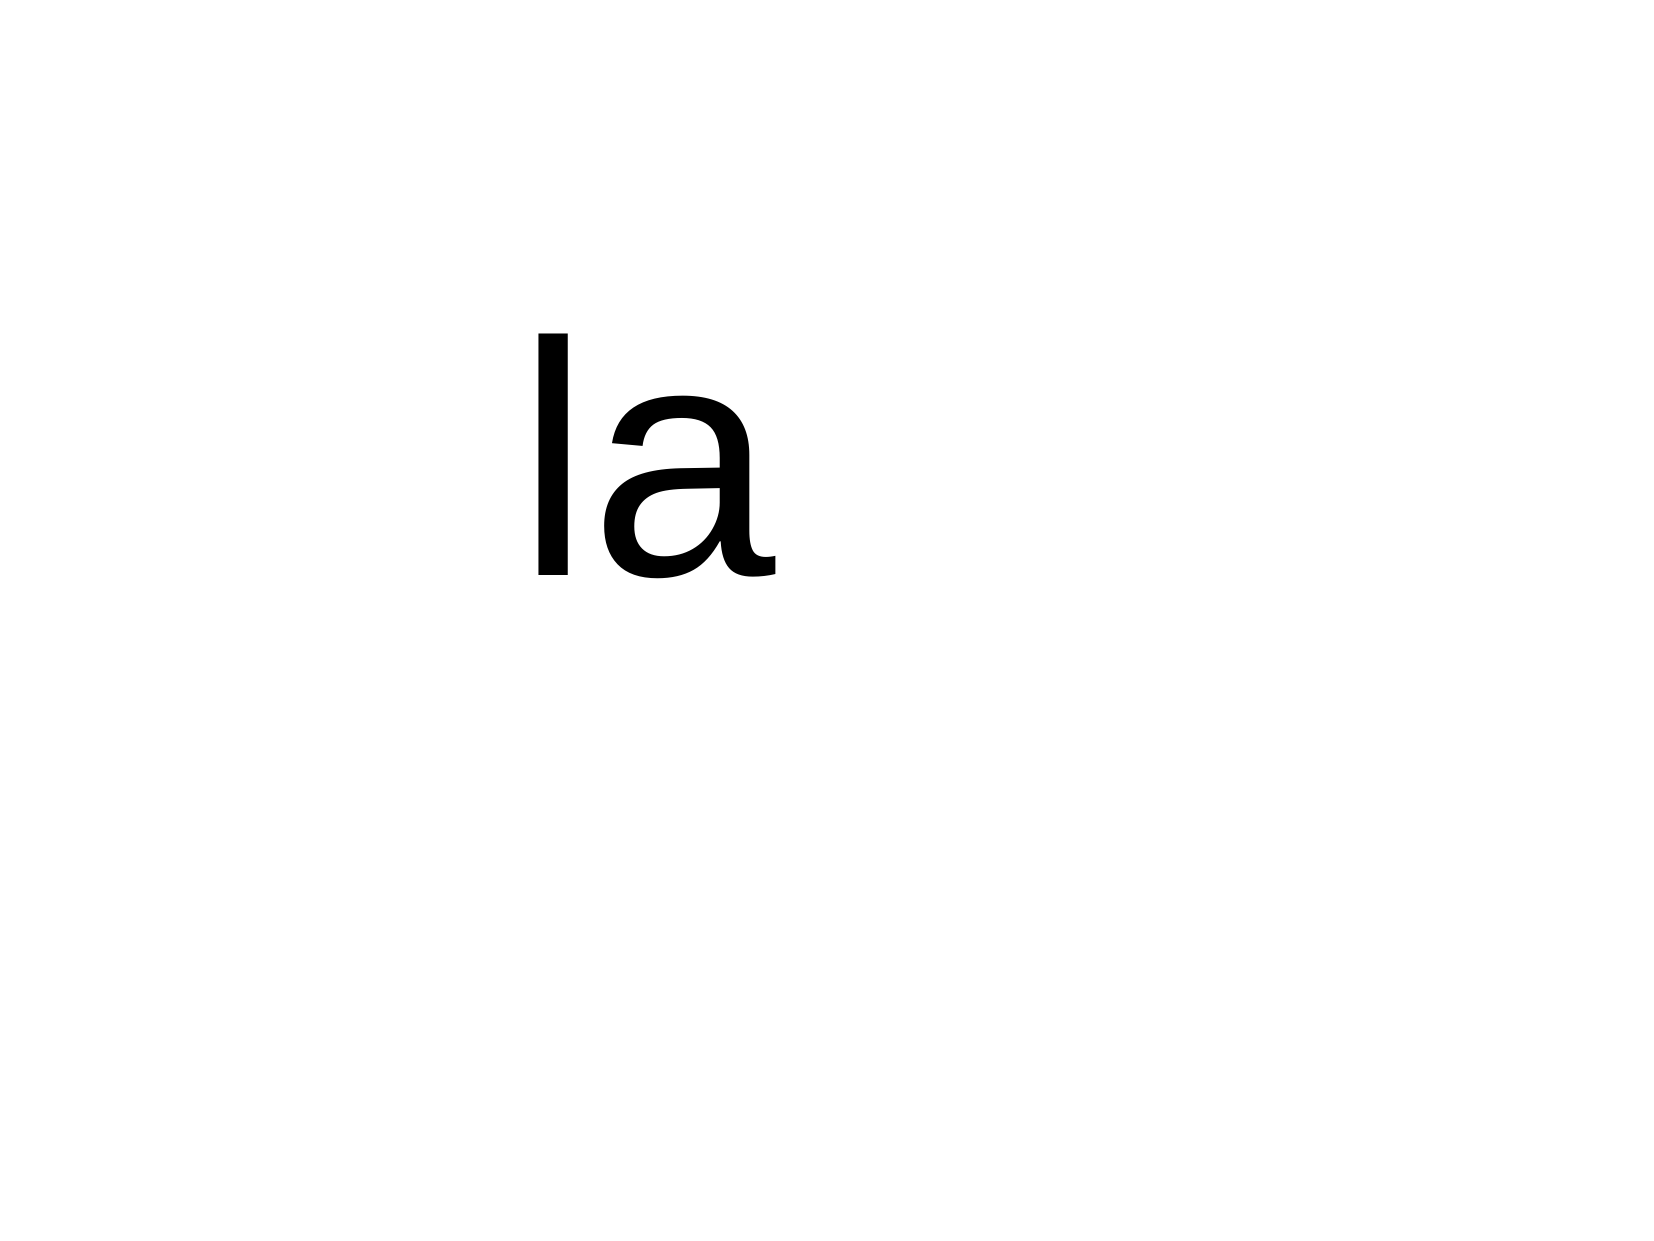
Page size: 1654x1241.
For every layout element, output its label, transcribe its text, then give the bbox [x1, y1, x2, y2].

text_box la [501, 265, 1447, 653]
